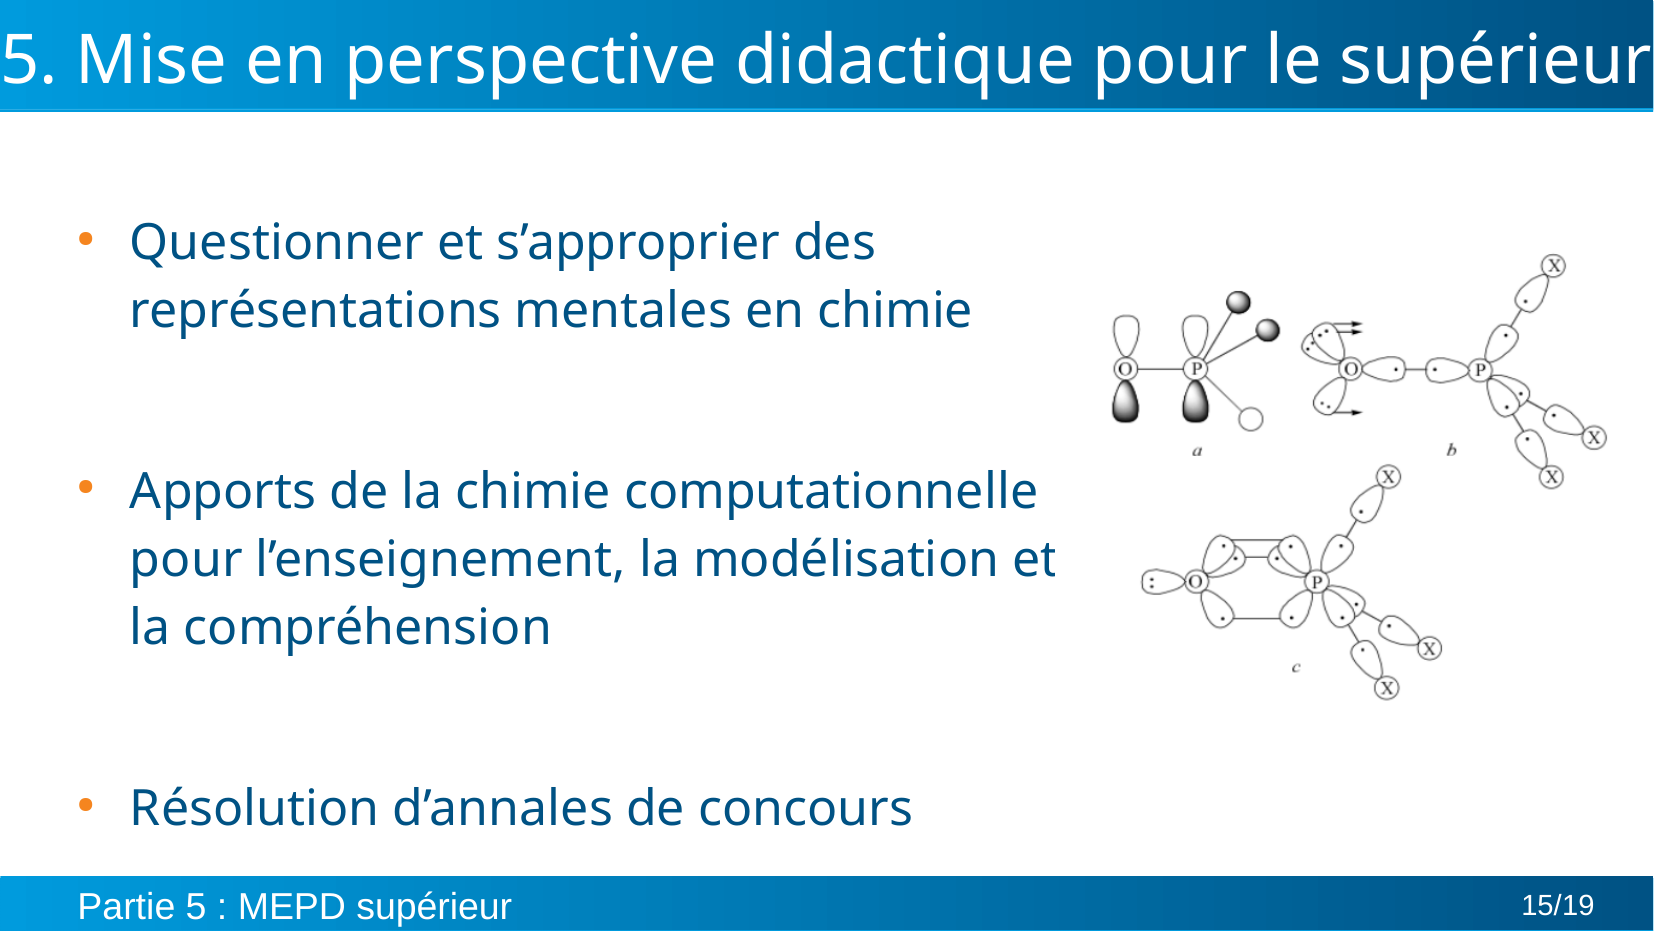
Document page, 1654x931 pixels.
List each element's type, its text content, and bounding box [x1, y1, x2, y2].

picture [1055, 250, 1654, 704]
text_box Partie 5 : MEPD supérieur [62, 878, 528, 931]
title 5. Mise en perspective didactique pour le supérieur [0, 0, 1654, 134]
list Questionner et s’approprier des représentations mentales en chimie Apports de la chimie computationnelle pour l’enseignement, la modélisation et la compréhension Résolution d’annales de concours [59, 205, 1079, 797]
